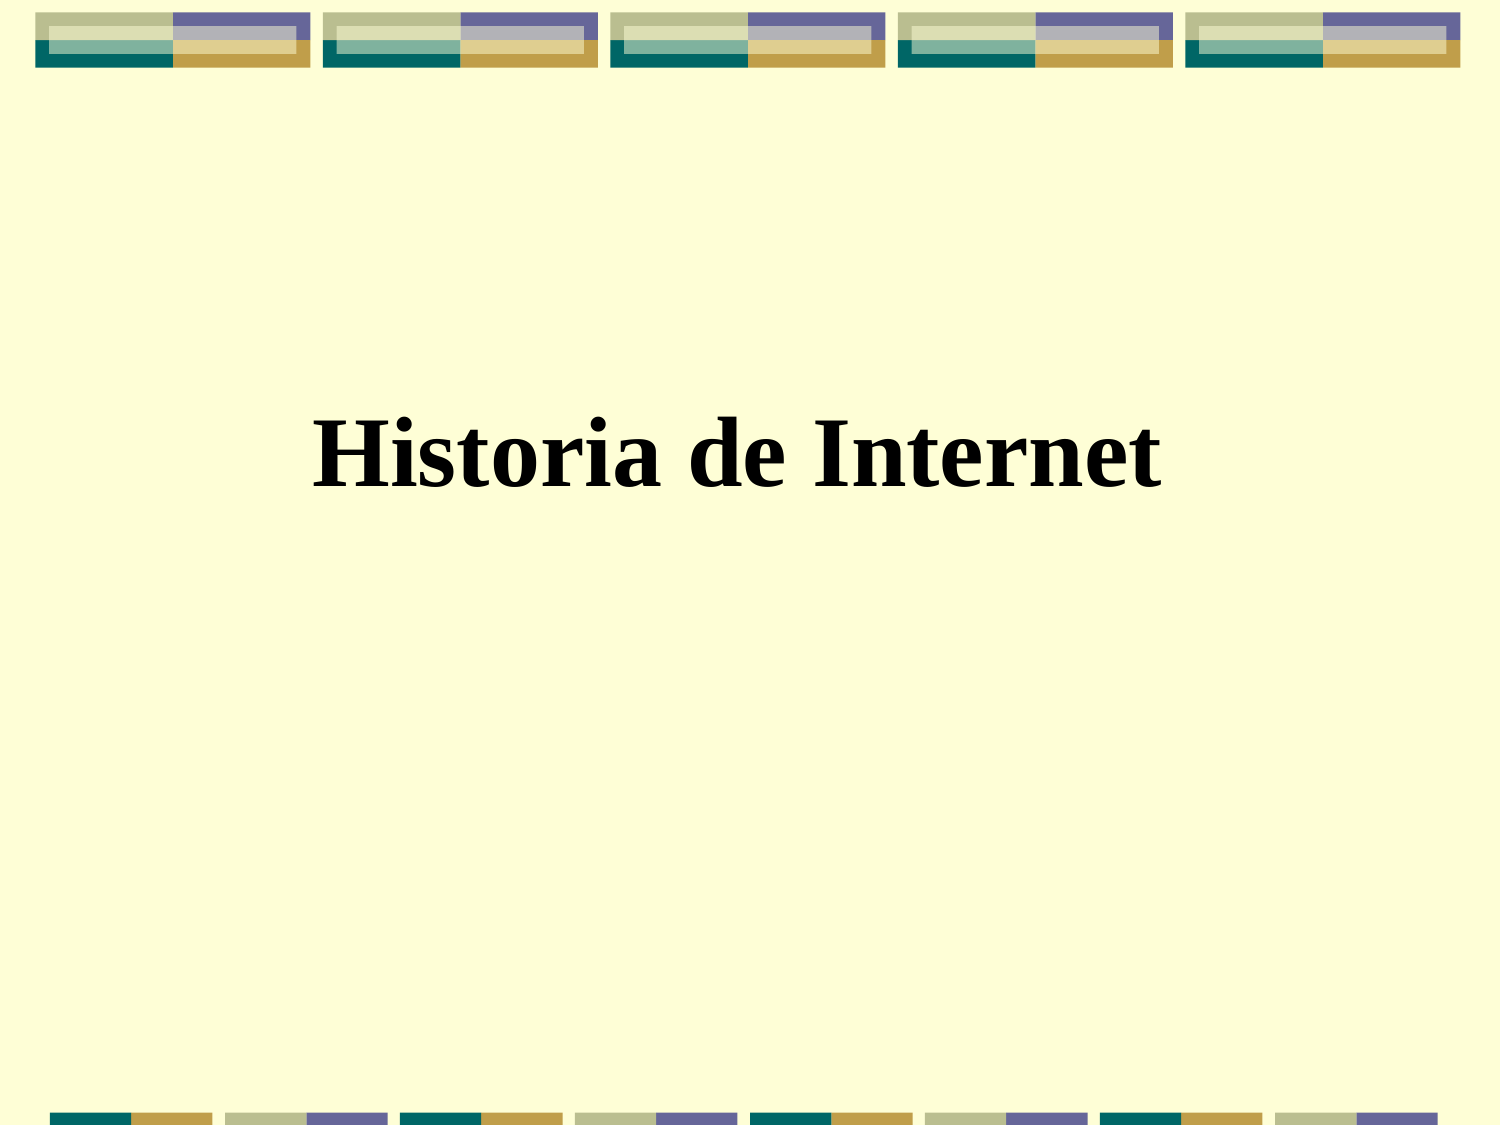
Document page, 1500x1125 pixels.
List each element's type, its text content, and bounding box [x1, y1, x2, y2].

title Historia de Internet [99, 412, 1375, 600]
